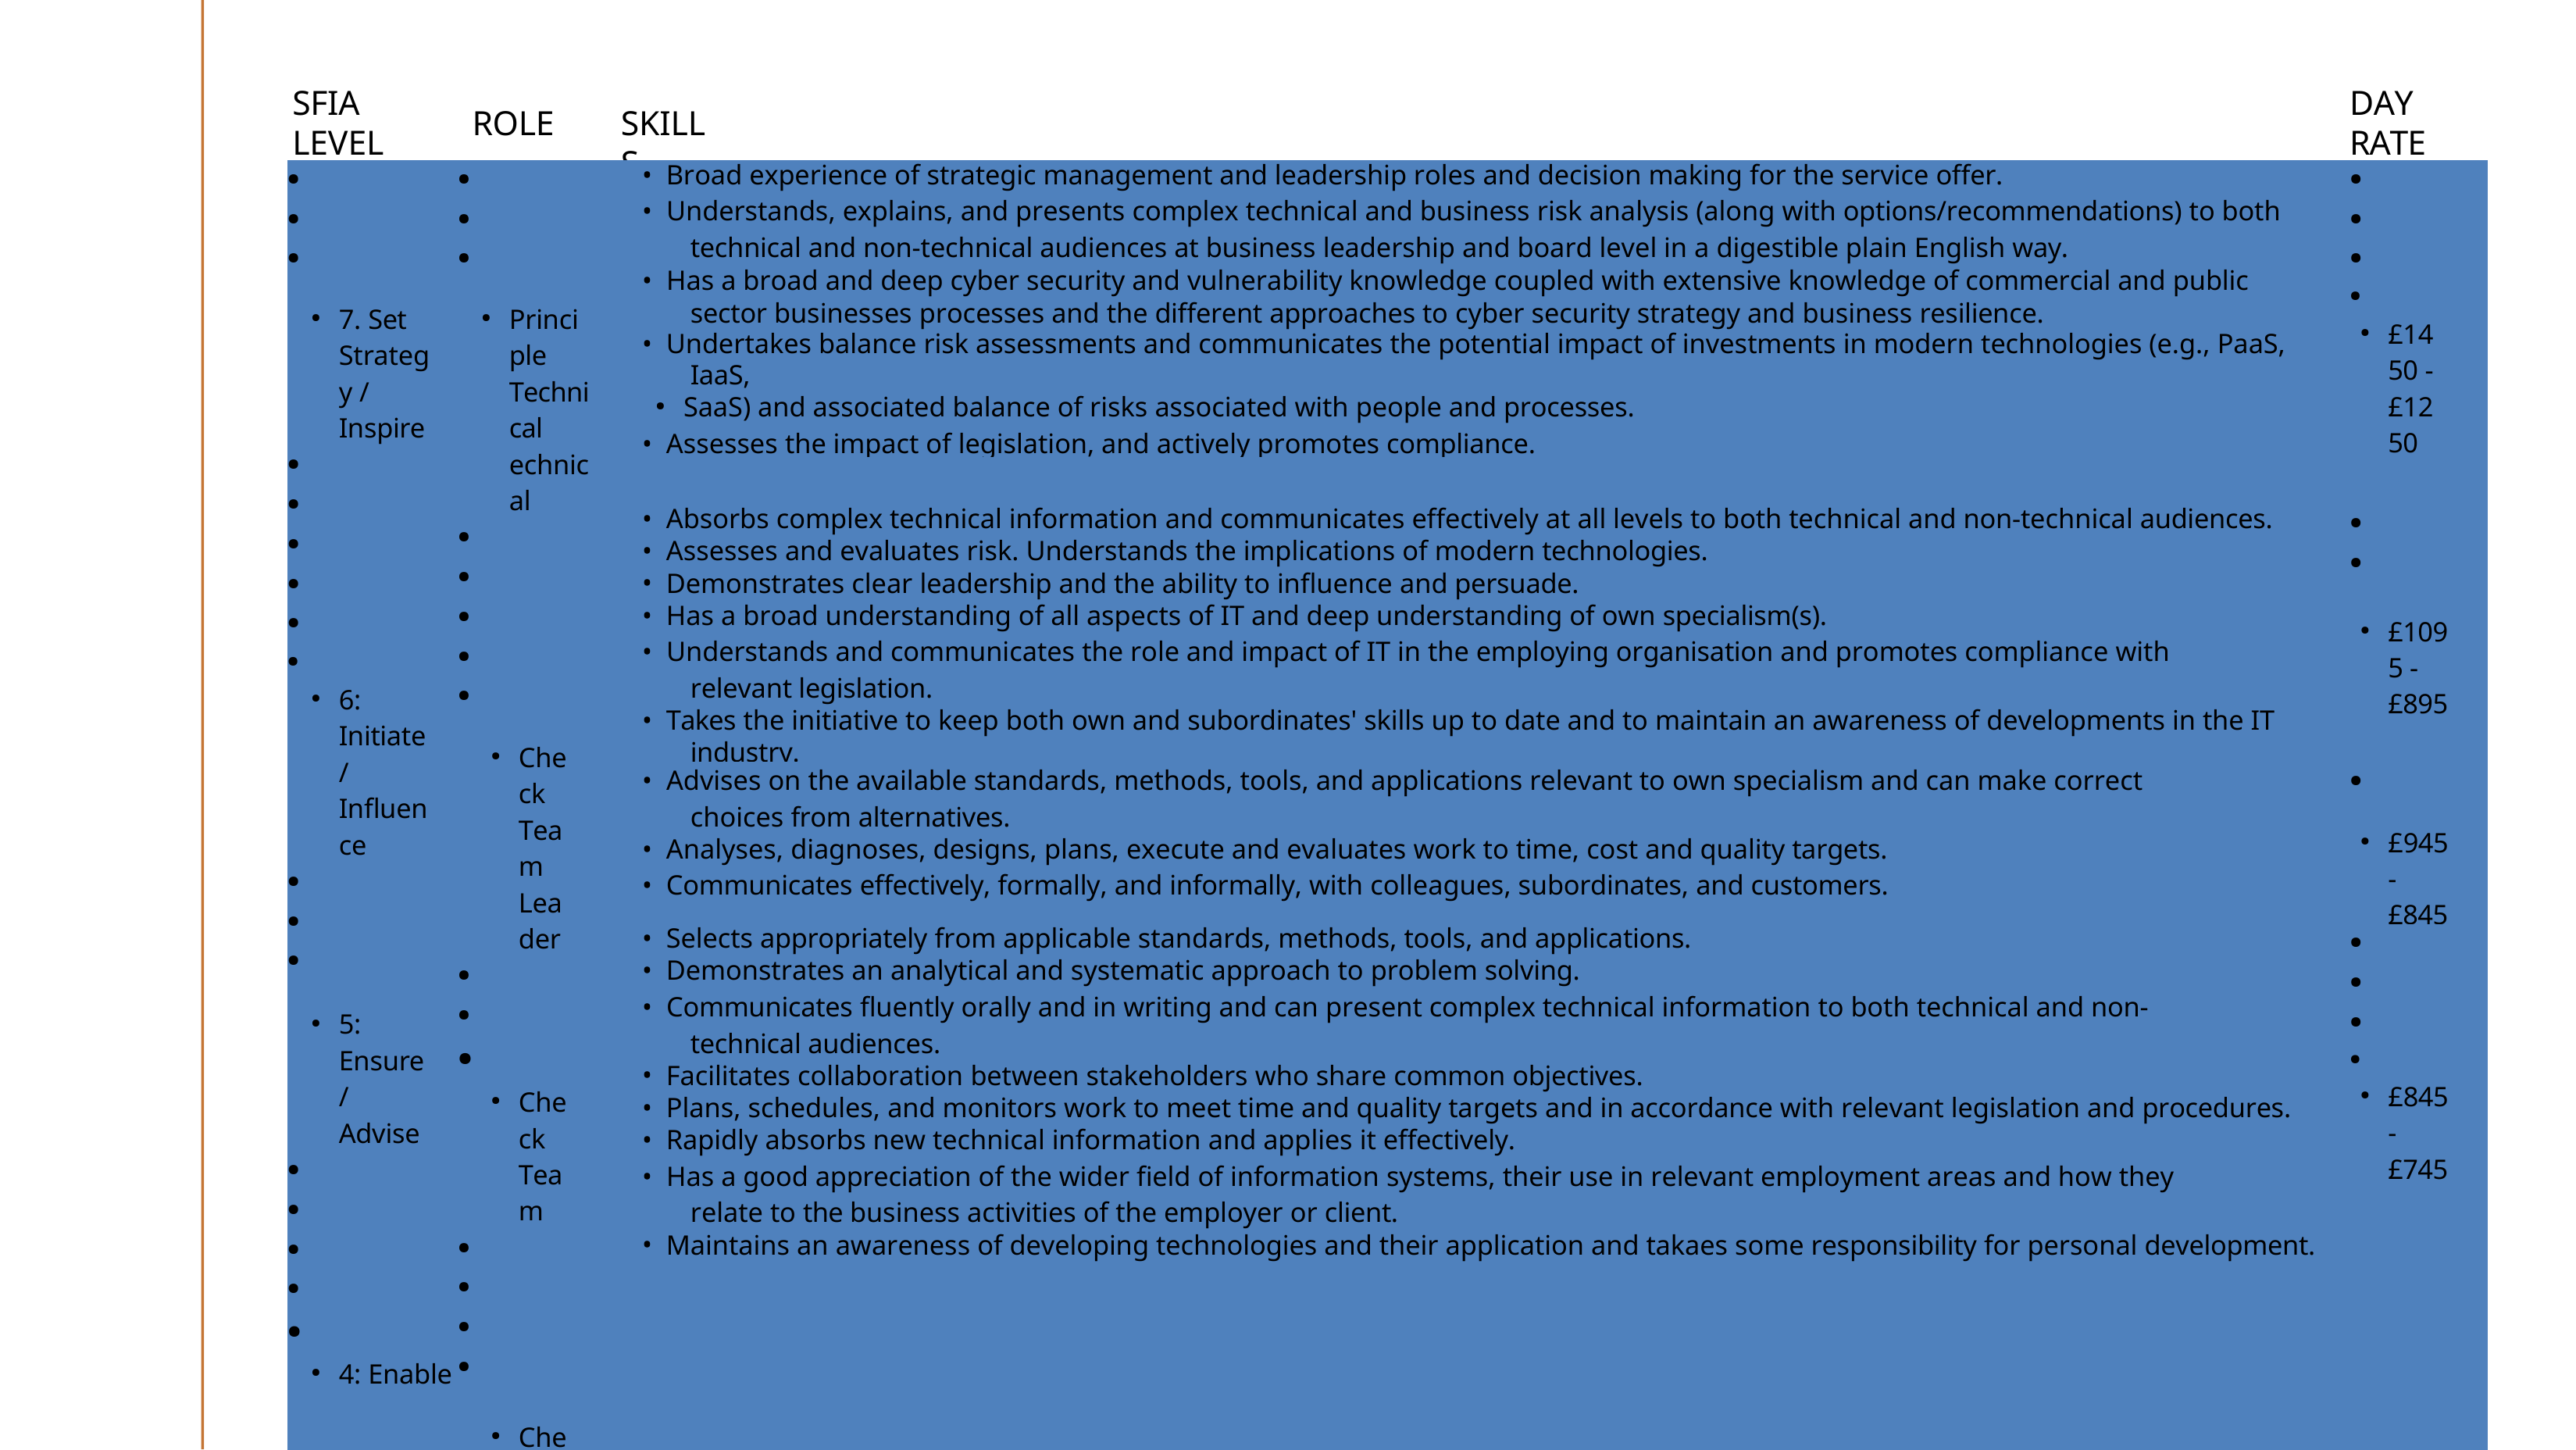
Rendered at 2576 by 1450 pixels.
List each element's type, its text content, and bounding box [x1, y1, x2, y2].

table_header £1450 - £1250 [2349, 160, 2460, 457]
table_header [2460, 160, 2488, 1450]
table_header Principle Technical echnical Check Team Leader Check Team Check Team [458, 160, 594, 1450]
table_header [2323, 160, 2349, 1450]
text_box ROLE [470, 100, 559, 144]
table_cell £945 - £845 [2349, 762, 2460, 924]
text_box SFIA LEVEL [291, 80, 388, 160]
table_header [594, 160, 621, 1450]
text_box [201, 0, 205, 1450]
text_box SKILLS [619, 100, 723, 144]
table_cell Selects appropriately from applicable standards, methods, tools, and applications. Demonstrates an analytical and systematic approach to problem solving. Communicates fluently orally and in writing and can present complex technical information to both technical and non-technical audiences. Facilitates collaboration between stakeholders who share common objectives. Plans, schedules, and monitors work to meet time and quality targets and in accordance with relevant legislation and procedures. Rapidly absorbs new technical information and applies it effectively. Has a good appreciation of the wider field of information systems, their use in relevant employment areas and how they relate to the business activities of the employer or client. Maintains an awareness of developing technologies and their application and takaes some responsibility for personal development. [621, 924, 2323, 1450]
table_cell £845 - £745 [2349, 924, 2460, 1450]
table_cell [621, 457, 2323, 504]
text_box DAY RATE [2347, 80, 2432, 160]
table_cell £1095 - £895 [2349, 504, 2460, 762]
table_header Broad experience of strategic management and leadership roles and decision making for the service offer. Understands, explains, and presents complex technical and business risk analysis (along with options/recommendations) to both technical and non-technical audiences at business leadership and board level in a digestible plain English way. Has a broad and deep cyber security and vulnerability knowledge coupled with extensive knowledge of commercial and public sector businesses processes and the different approaches to cyber security strategy and business resilience. Undertakes balance risk assessments and communicates the potential impact of investments in modern technologies (e.g., PaaS, IaaS, SaaS) and associated balance of risks associated with people and processes. Assesses the impact of legislation, and actively promotes compliance. [621, 160, 2323, 457]
table_cell [2349, 457, 2460, 504]
table_cell Absorbs complex technical information and communicates effectively at all levels to both technical and non-technical audiences. Assesses and evaluates risk. Understands the implications of modern technologies. Demonstrates clear leadership and the ability to influence and persuade. Has a broad understanding of all aspects of IT and deep understanding of own specialism(s). Understands and communicates the role and impact of IT in the employing organisation and promotes compliance with relevant legislation. Takes the initiative to keep both own and subordinates' skills up to date and to maintain an awareness of developments in the IT industry. [621, 504, 2323, 762]
table_header 7. Set Strategy / Inspire 6: Initiate/ Influence 5: Ensure/ Advise 4: Enable [287, 160, 458, 1450]
table_cell Advises on the available standards, methods, tools, and applications relevant to own specialism and can make correct choices from alternatives. Analyses, diagnoses, designs, plans, execute and evaluates work to time, cost and quality targets. Communicates effectively, formally, and informally, with colleagues, subordinates, and customers. [621, 762, 2323, 924]
